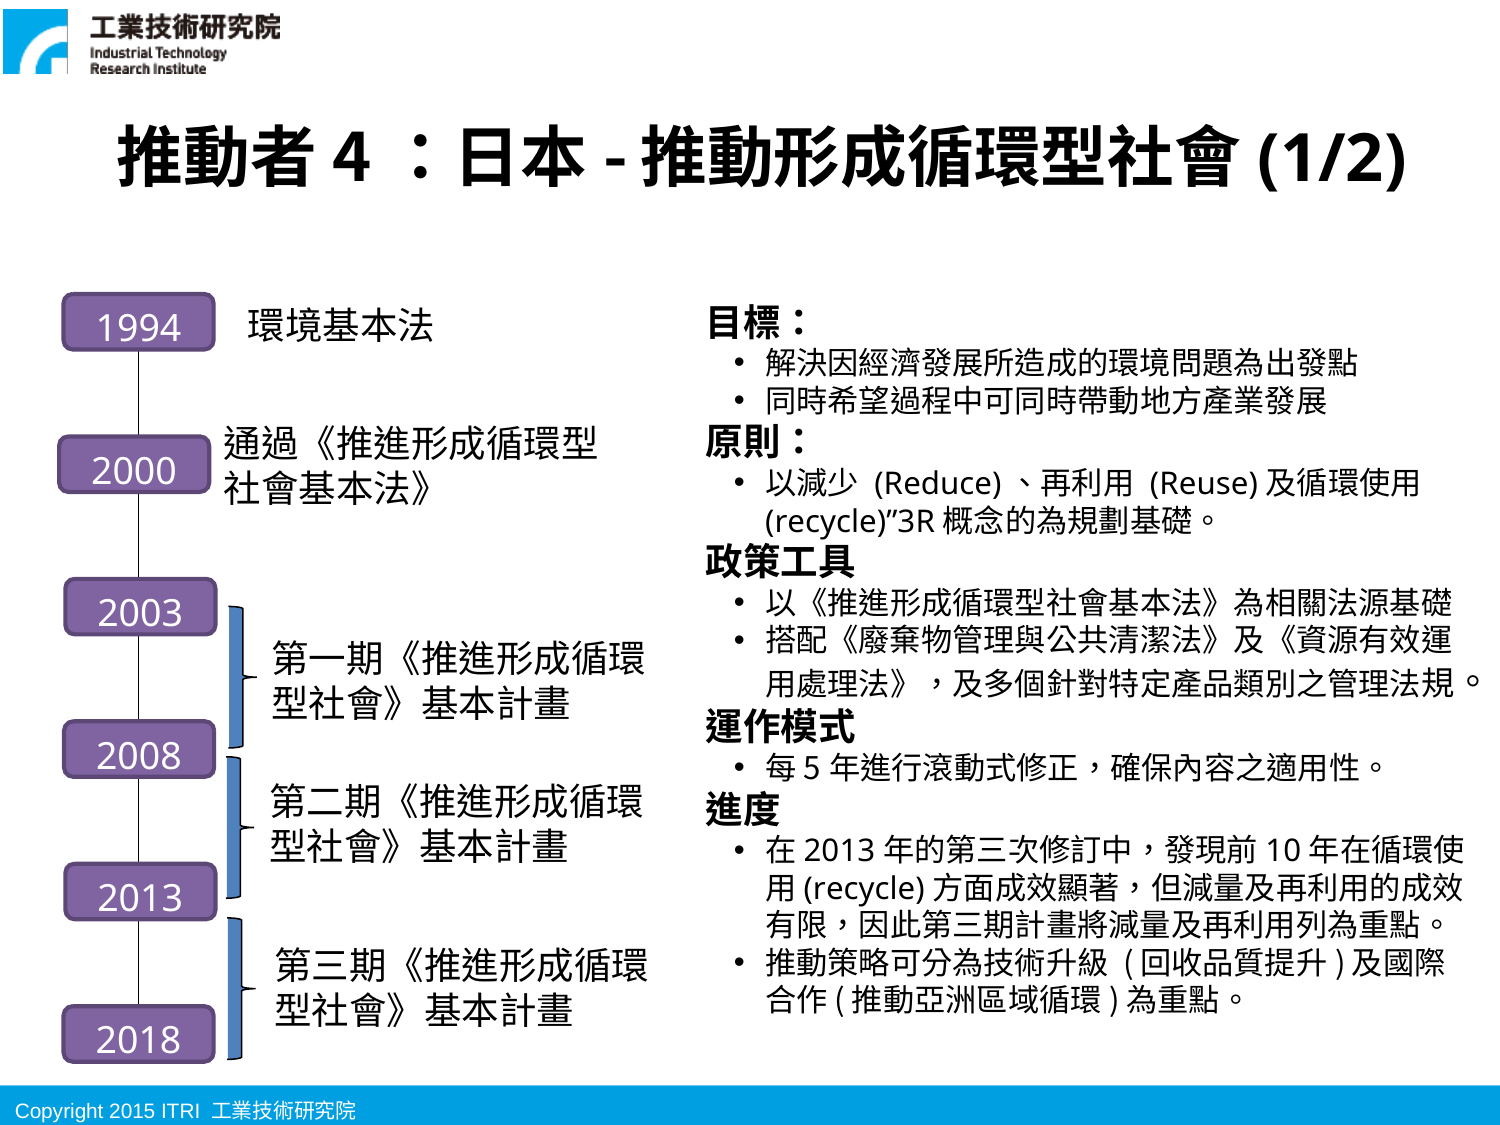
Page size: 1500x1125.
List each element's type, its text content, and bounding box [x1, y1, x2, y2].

picture [19, 9, 280, 74]
text_box 2008 [64, 721, 215, 777]
text_box [227, 917, 256, 1060]
text_box 1994 [63, 293, 214, 350]
text_box [229, 606, 257, 748]
text_box 第三期《推進形成循環型社會》基本計畫 [259, 934, 679, 1040]
title 推動者4：日本-推動形成循環型社會(1/2) [0, 78, 1500, 232]
text_box 2018 [63, 1006, 214, 1062]
text_box 第一期《推進形成循環型社會》基本計畫 [256, 627, 676, 734]
text_box 第二期《推進形成循環型社會》基本計畫 [254, 770, 673, 876]
text_box 2013 [65, 863, 216, 920]
text_box 環境基本法 [233, 293, 451, 355]
text_box 通過《推進形成循環型社會基本法》 [208, 411, 628, 518]
text_box 2003 [65, 578, 216, 635]
text_box 2000 [59, 436, 208, 492]
text_box 目標： 解決因經濟發展所造成的環境問題為出發點 同時希望過程中可同時帶動地方產業發展 原則： 以減少 (Reduce)、再利用 (Reuse)及循環使用 (recycle)”3R概念的為規劃基礎。 政策工具 以《推進形成循環型社會基本法》為相關法源基礎 搭配《廢棄物管理與公共清潔法》及《資源有效運用處理法》，及多個針對特定產品類別之管理法規。 運作模式 每5年進行滾動式修正，確保內容之適用性。 進度 在2013年的第三次修訂中，發現前10年在循環使用(recycle)方面成效顯著，但減量及再利用的成效有限，因此第三期計畫將減量及再利用列為重點。 推動策略可分為技術升級 (回收品質提升)及國際合作(推動亞洲區域循環)為重點。 [690, 290, 1484, 1026]
text_box [226, 756, 255, 899]
